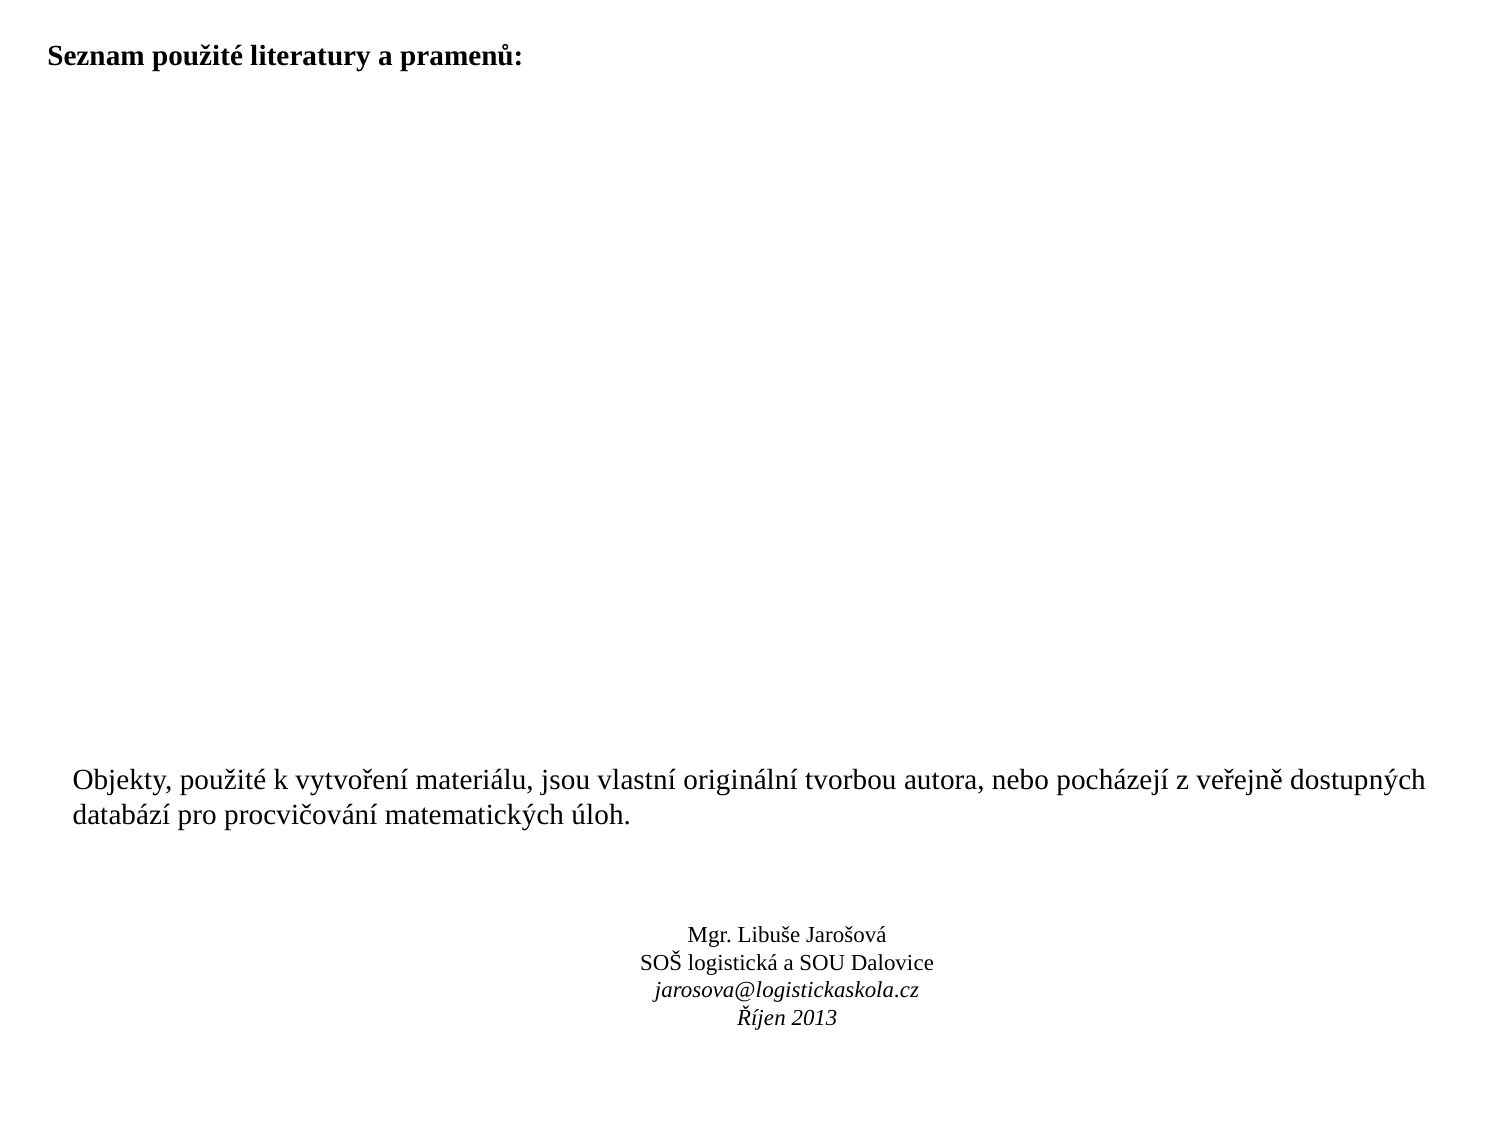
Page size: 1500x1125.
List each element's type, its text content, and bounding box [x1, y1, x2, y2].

text_box Seznam použité literatury a pramenů: [33, 29, 762, 80]
text_box Mgr. Libuše Jarošová SOŠ logistická a SOU Dalovice jarosova@logistickaskola.cz Říjen 2013 [494, 913, 1080, 1039]
text_box Objekty, použité k vytvoření materiálu, jsou vlastní originální tvorbou autora, nebo pocházejí z veřejně dostupných databází pro procvičování matematických úloh. [58, 753, 1442, 841]
